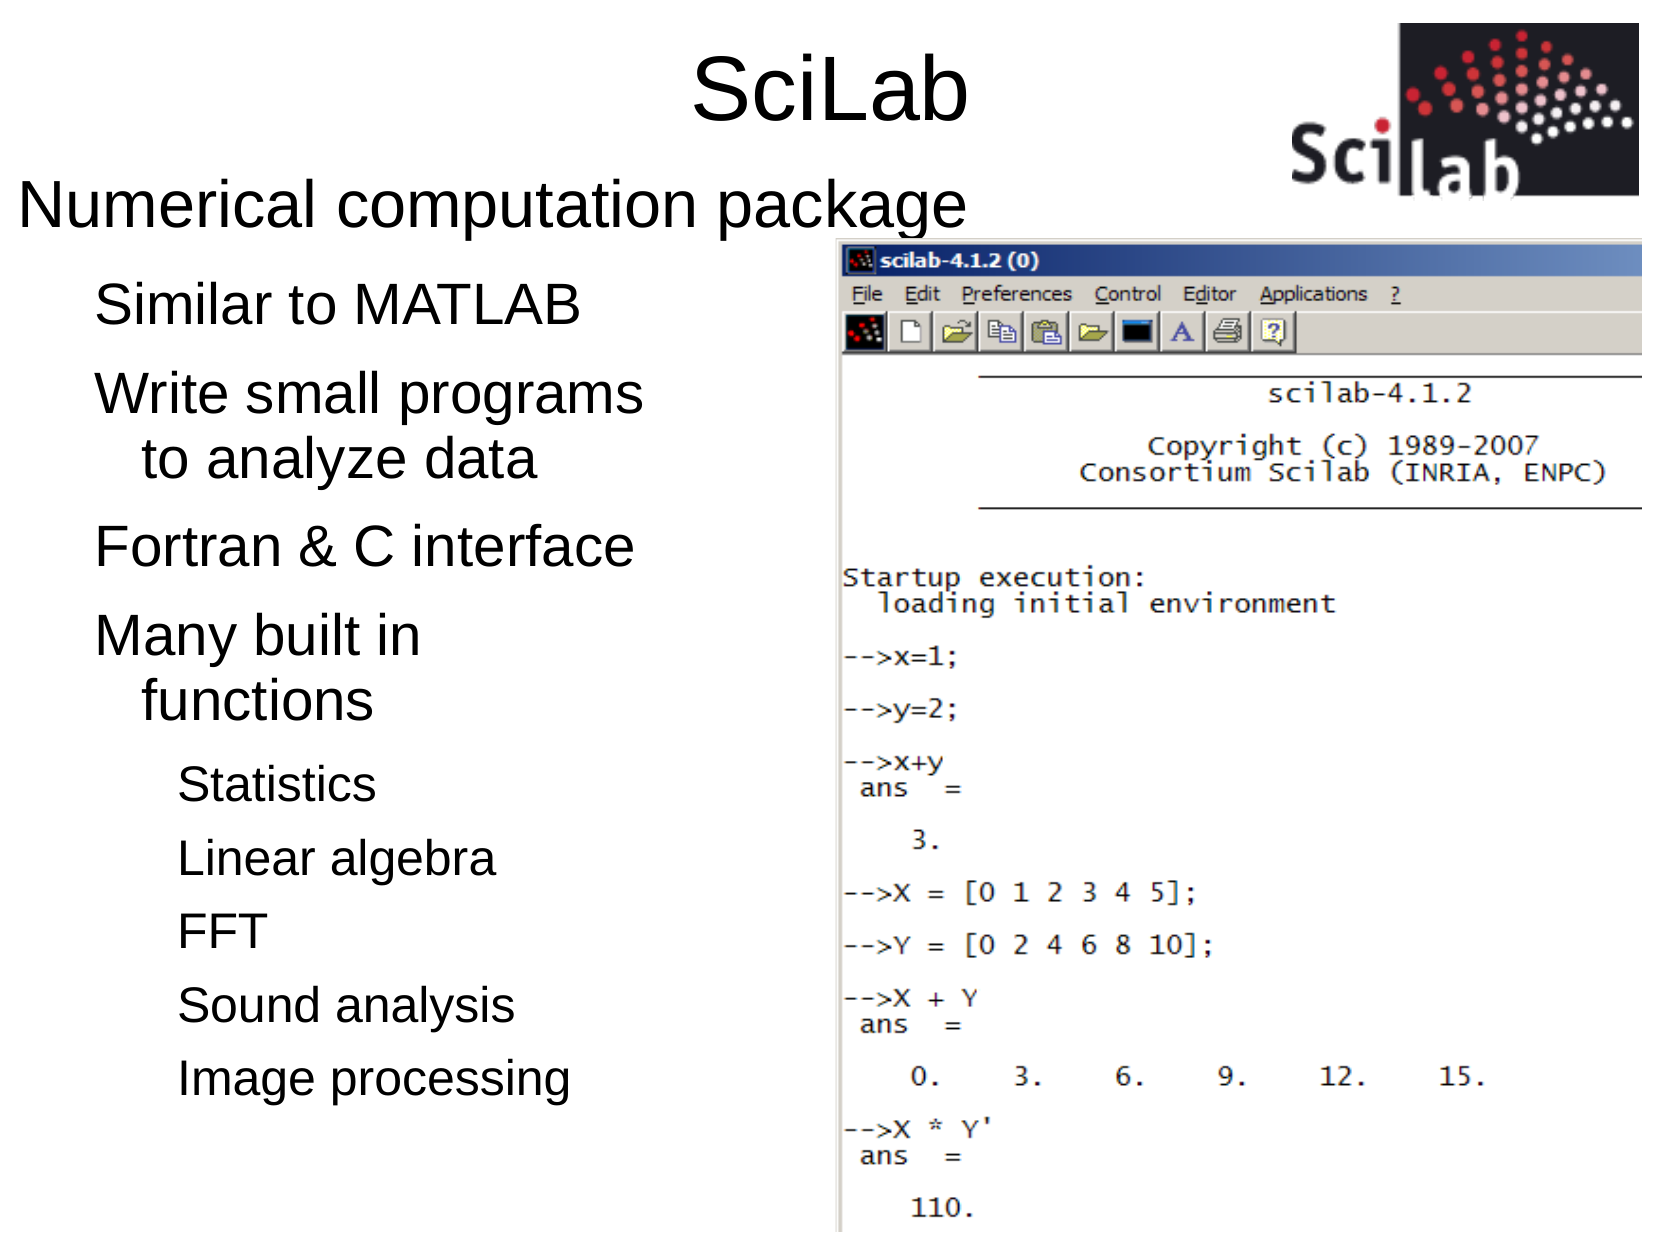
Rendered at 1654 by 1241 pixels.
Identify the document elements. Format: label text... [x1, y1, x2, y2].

list Numerical computation package Similar to MATLAB Write small programs to analyze data Fortran & C interface Many built in functions Statistics Linear algebra FFT Sound analysis Image processing [0, 167, 1084, 1143]
picture [1292, 23, 1639, 201]
title SciLab [86, 37, 1292, 141]
picture [835, 238, 1642, 1232]
